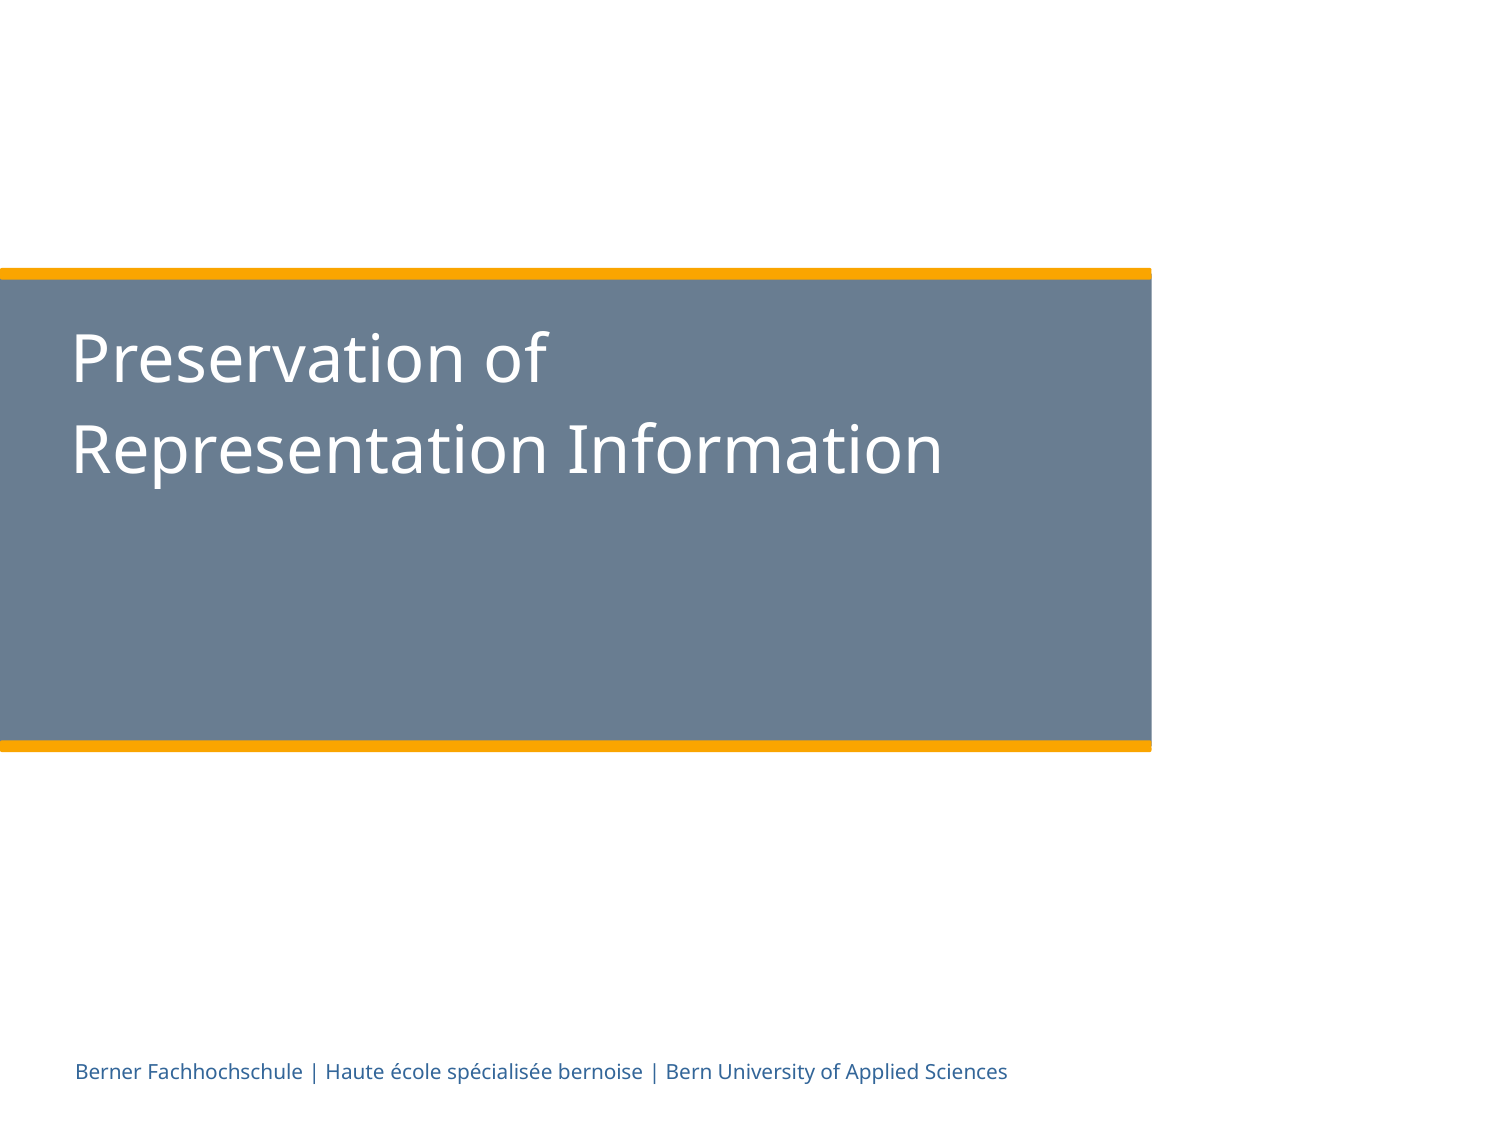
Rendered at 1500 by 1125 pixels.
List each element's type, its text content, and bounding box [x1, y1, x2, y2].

title Preservation of Representation Information [70, 299, 1152, 505]
